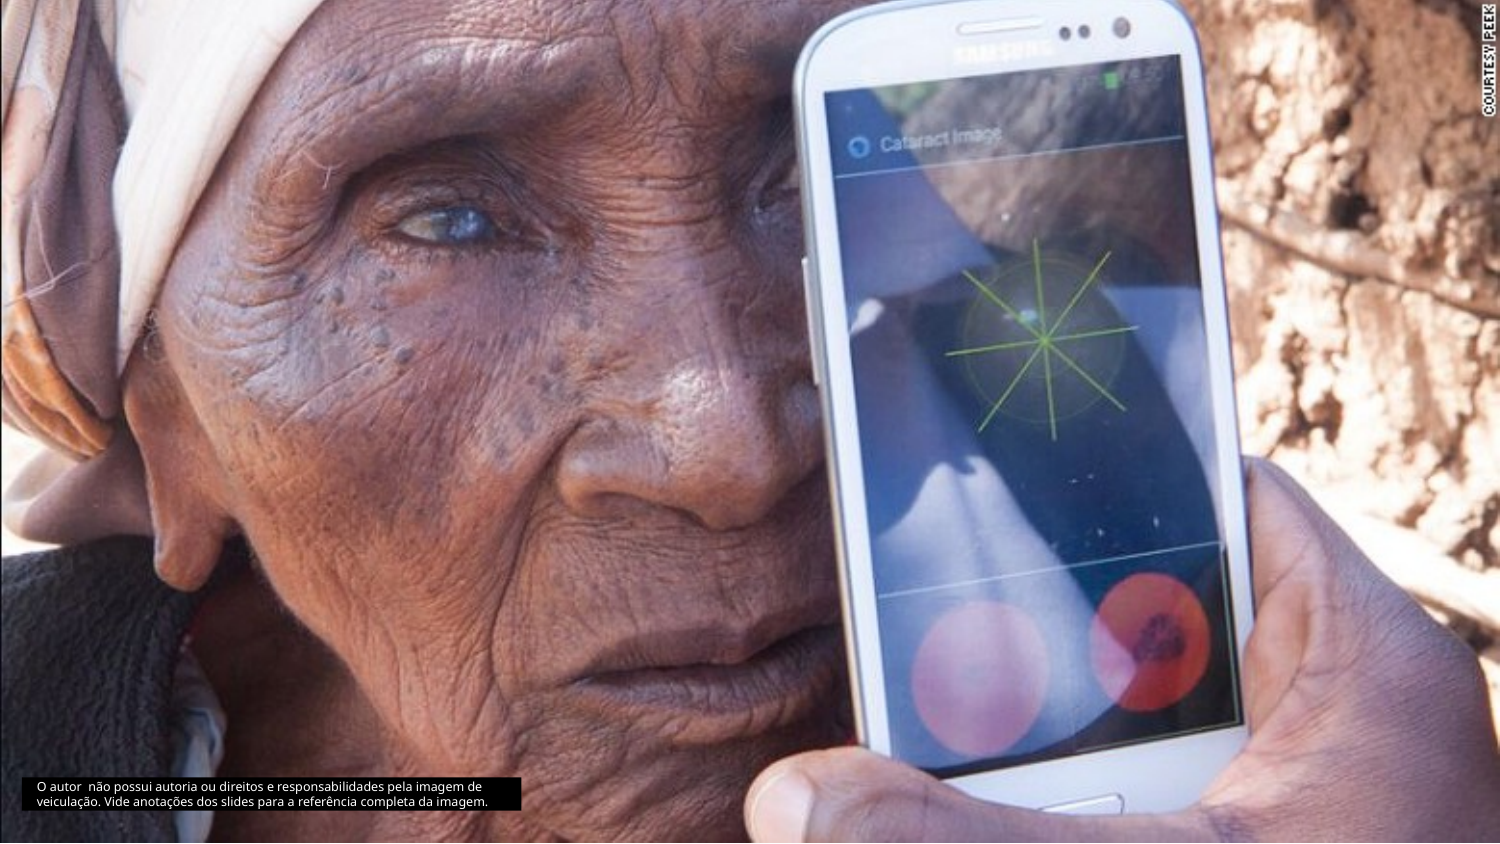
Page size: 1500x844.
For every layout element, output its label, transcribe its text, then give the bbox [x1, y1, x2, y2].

text_box O autor não possui autoria ou direitos e responsabilidades pela imagem de veiculação. Vide anotações dos slides para a referência completa da imagem. [21, 777, 522, 811]
picture [0, 0, 1500, 843]
